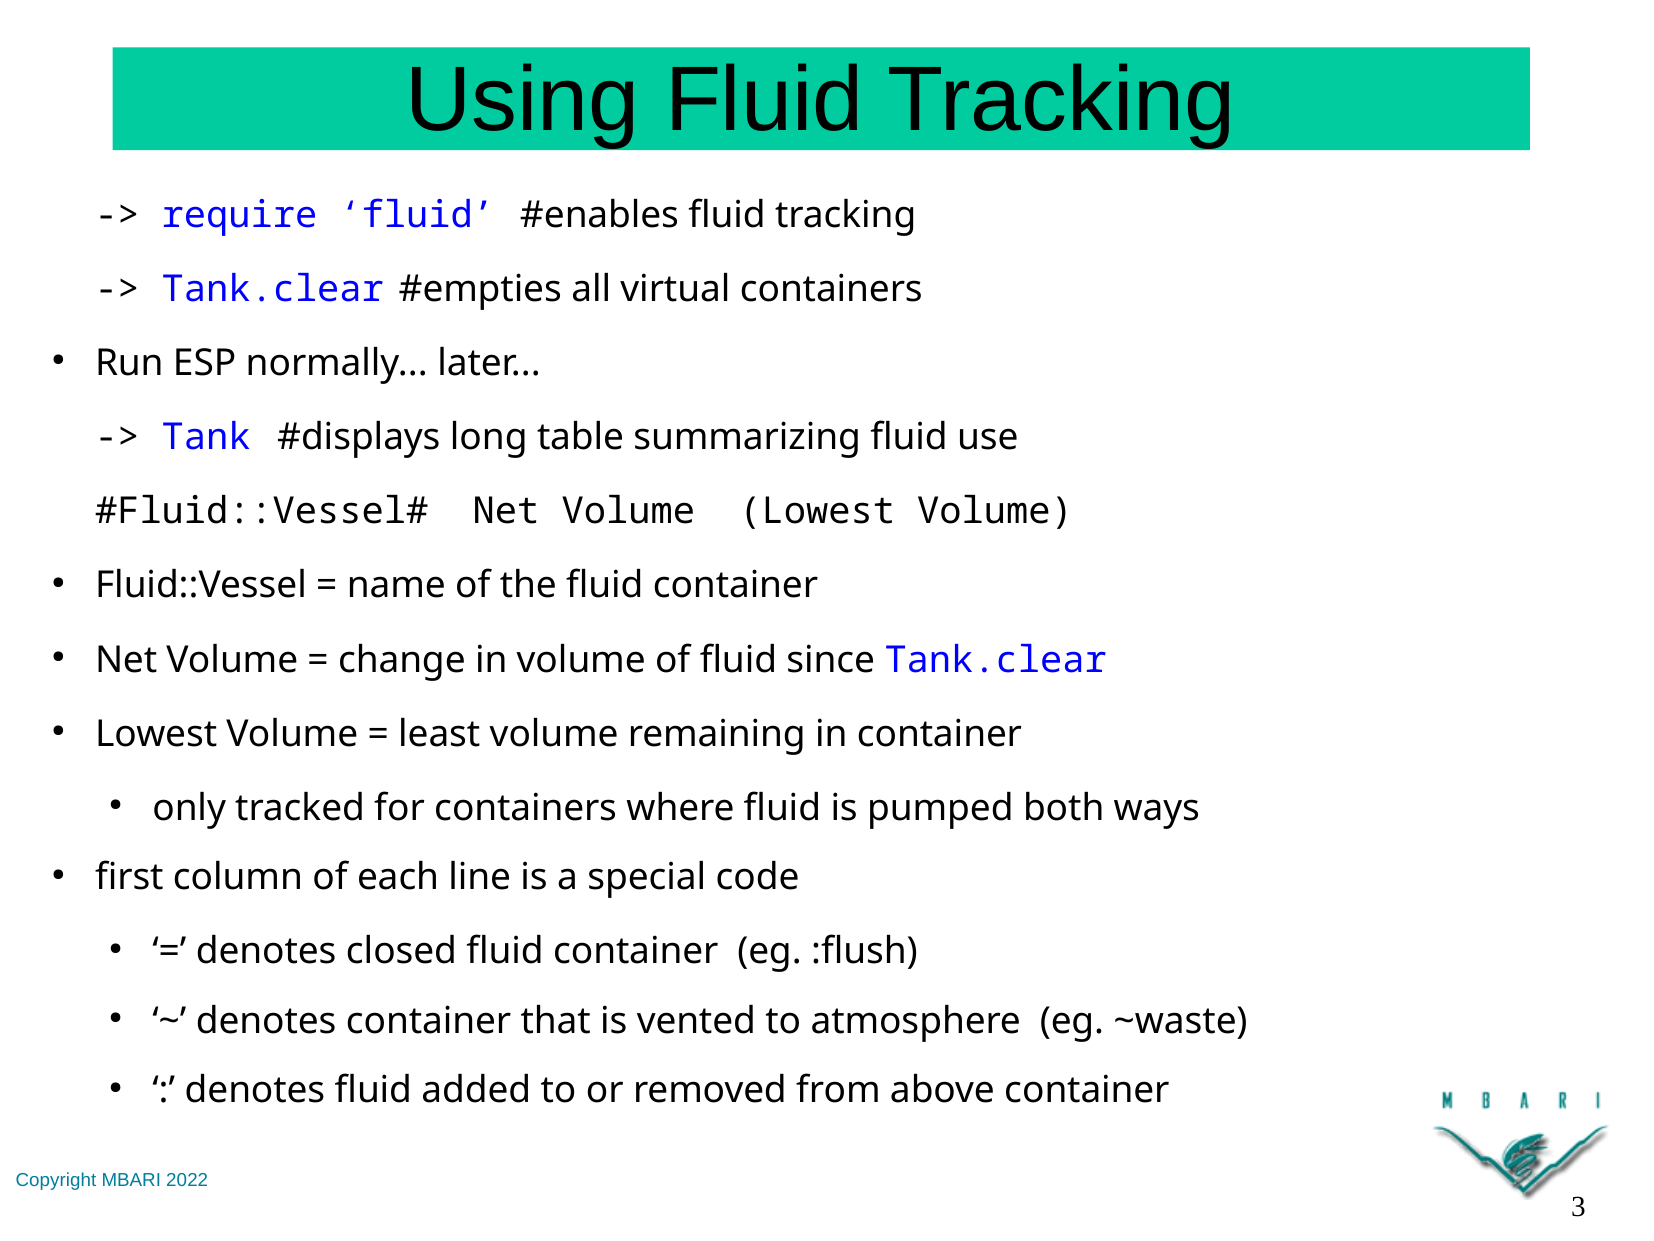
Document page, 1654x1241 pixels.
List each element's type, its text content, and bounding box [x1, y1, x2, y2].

title Using Fluid Tracking [112, 47, 1530, 151]
picture [1426, 1126, 1613, 1200]
list -> require ‘fluid’ #enables fluid tracking -> Tank.clear #empties all virtual containers Run ESP normally... later... -> Tank #displays long table summarizing fluid use #Fluid::Vessel# Net Volume (Lowest Volume) Fluid::Vessel = name of the fluid container Net Volume = change in volume of fluid since Tank.clear Lowest Volume = least volume remaining in container only tracked for containers where fluid is pumped both ways first column of each line is a special code ‘=’ denotes closed fluid container (eg. :flush) ‘~’ denotes container that is vented to atmosphere (eg. ~waste) ‘:’ denotes fluid added to or removed from above container [37, 187, 1613, 1126]
